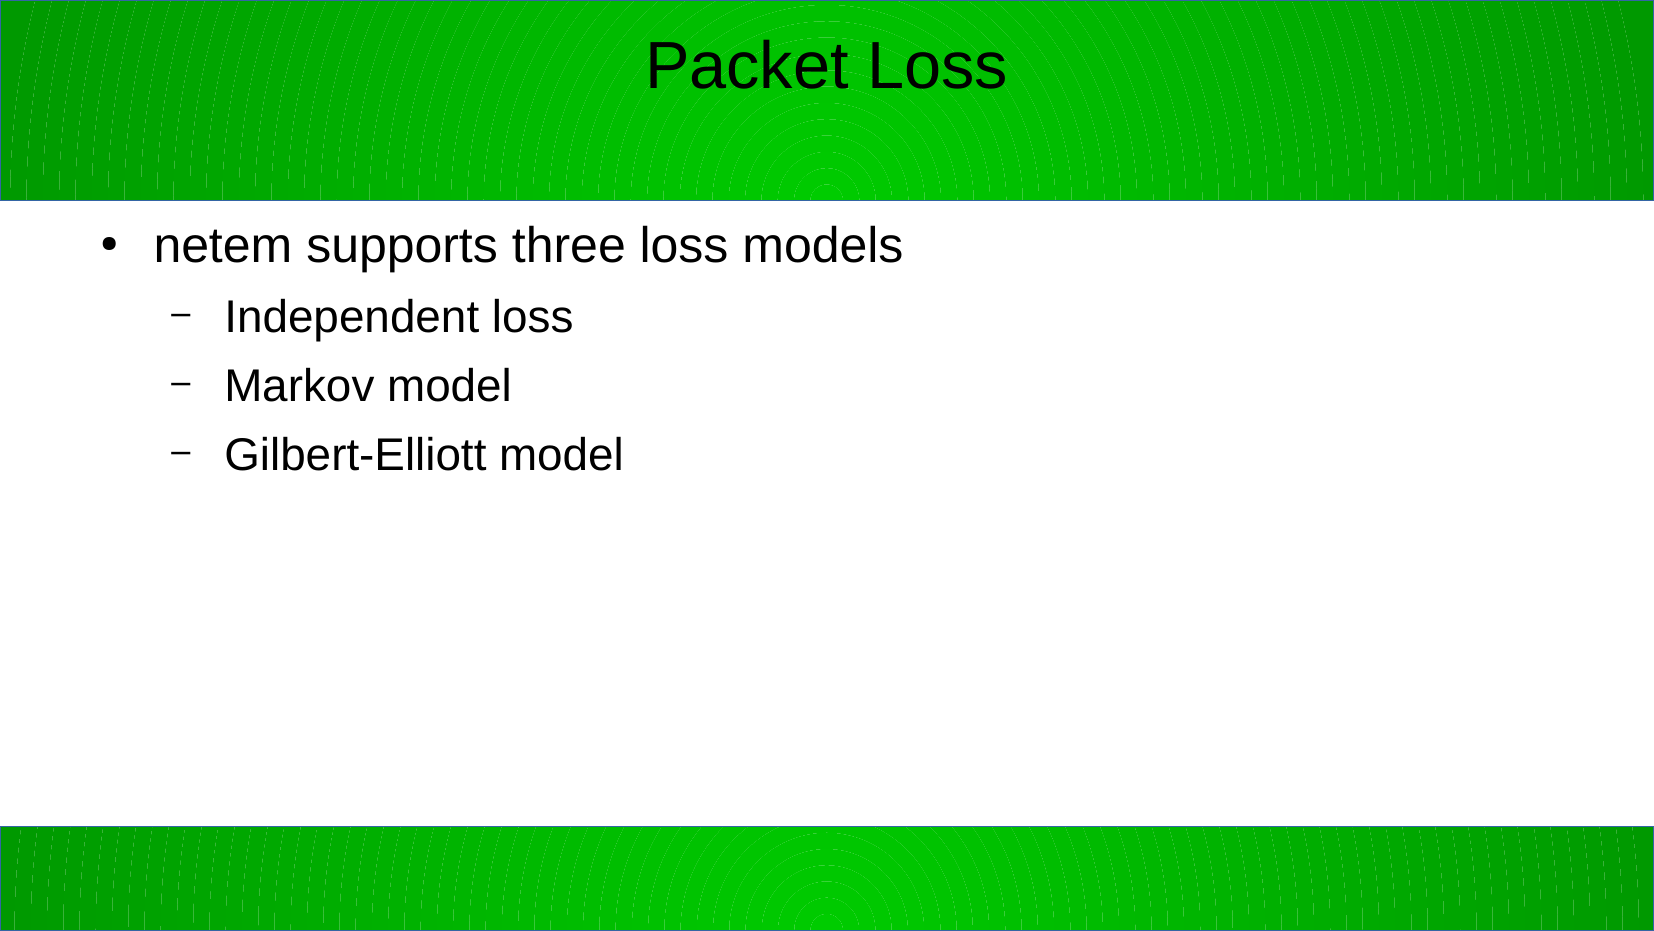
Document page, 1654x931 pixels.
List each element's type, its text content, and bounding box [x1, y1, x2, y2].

title Packet Loss [82, 0, 1571, 143]
list netem supports three loss models Independent loss Markov model Gilbert-Elliott model [82, 217, 1571, 758]
